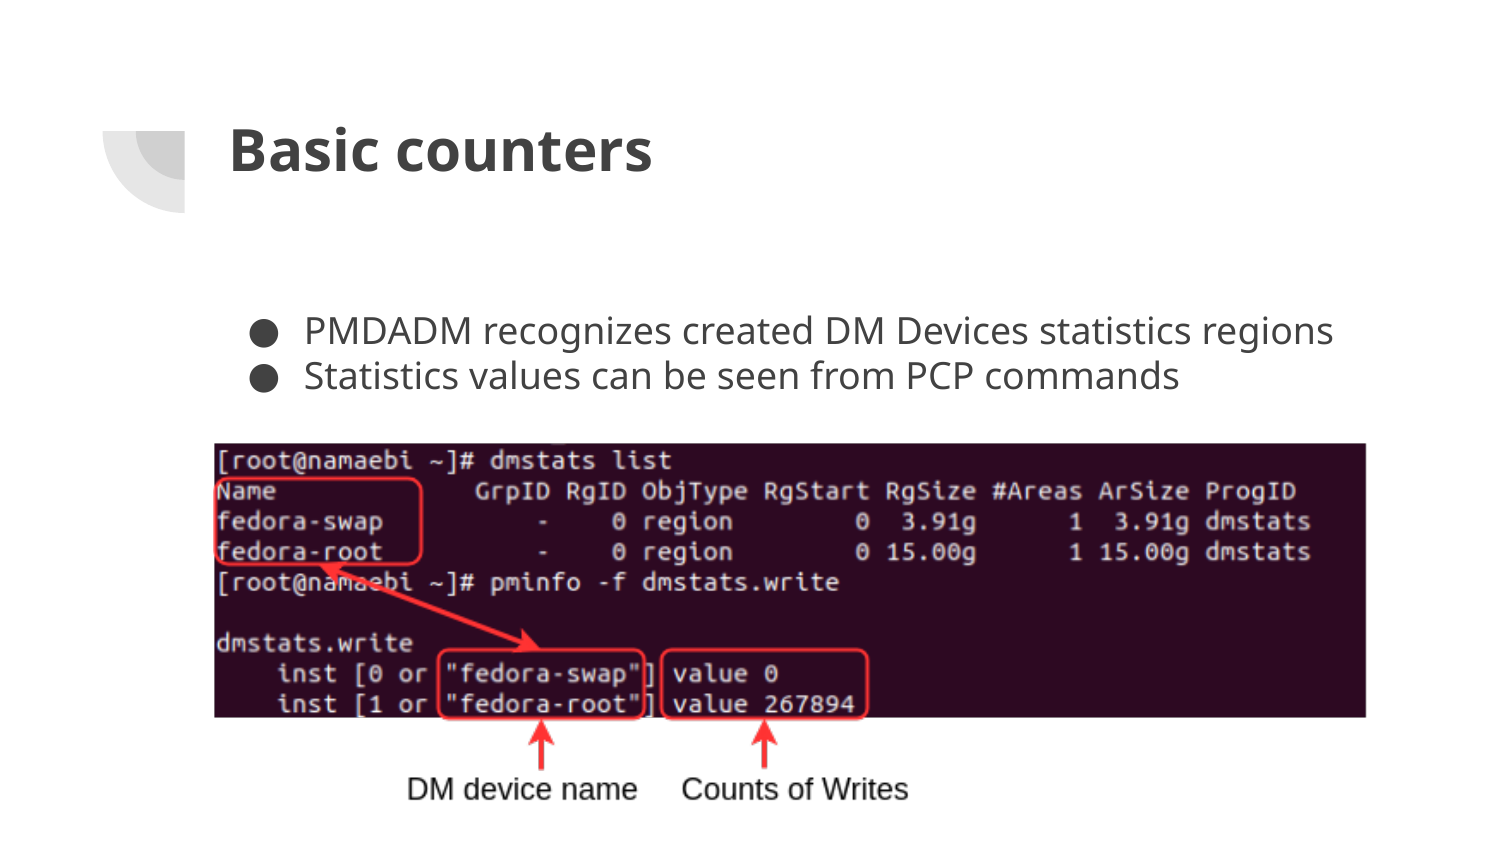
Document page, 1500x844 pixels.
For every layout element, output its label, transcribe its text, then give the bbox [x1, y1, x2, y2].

title Basic counters [213, 98, 1368, 263]
picture [213, 709, 1368, 808]
list PMDADM recognizes created DM Devices statistics regions Statistics values can be seen from PCP commands [213, 292, 1368, 709]
